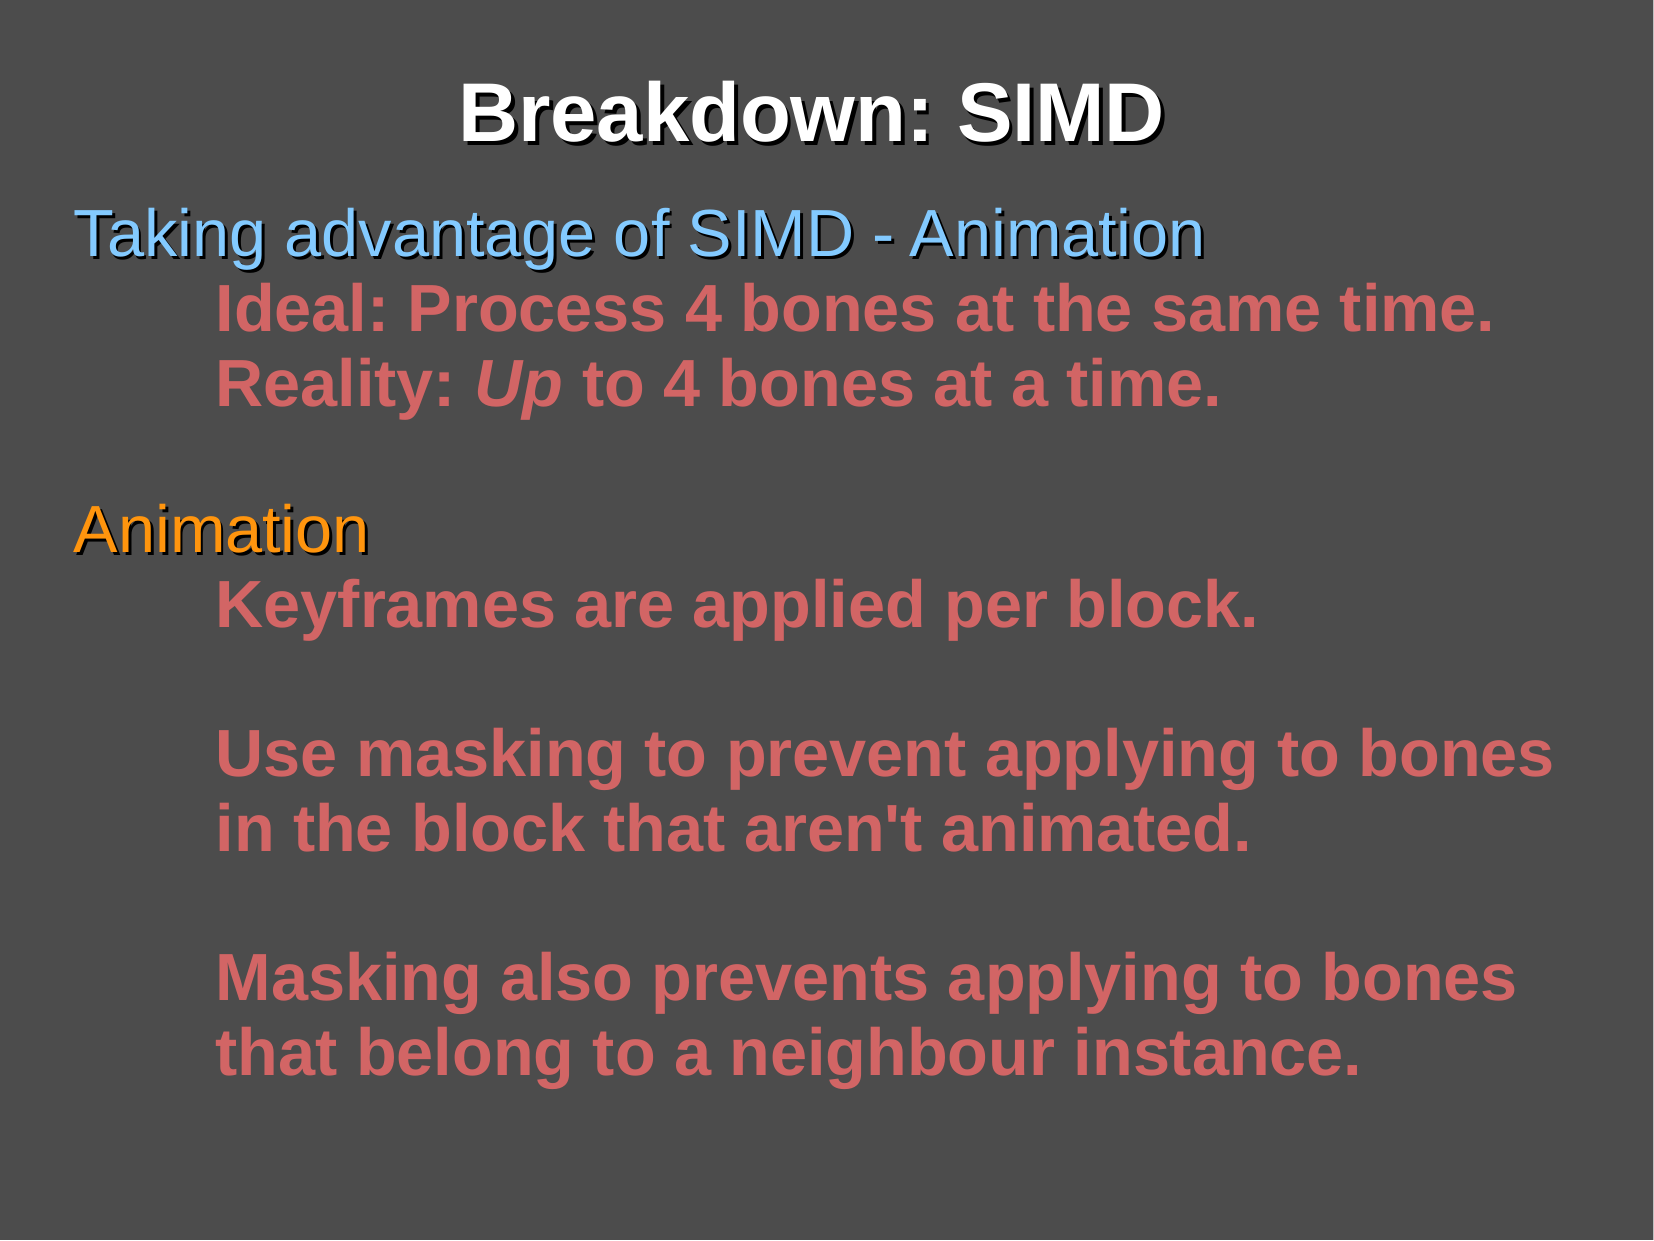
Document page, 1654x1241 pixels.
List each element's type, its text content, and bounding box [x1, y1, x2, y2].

text_box Taking advantage of SIMD - Animation Ideal: Process 4 bones at the same time. Reality: Up to 4 bones at a time. [59, 189, 1625, 429]
text_box Animation Keyframes are applied per block. Use masking to prevent applying to bones in the block that aren't animated. Masking also prevents applying to bones that belong to a neighbour instance. [59, 484, 1625, 1098]
text_box Breakdown: SIMD [88, 59, 1536, 168]
